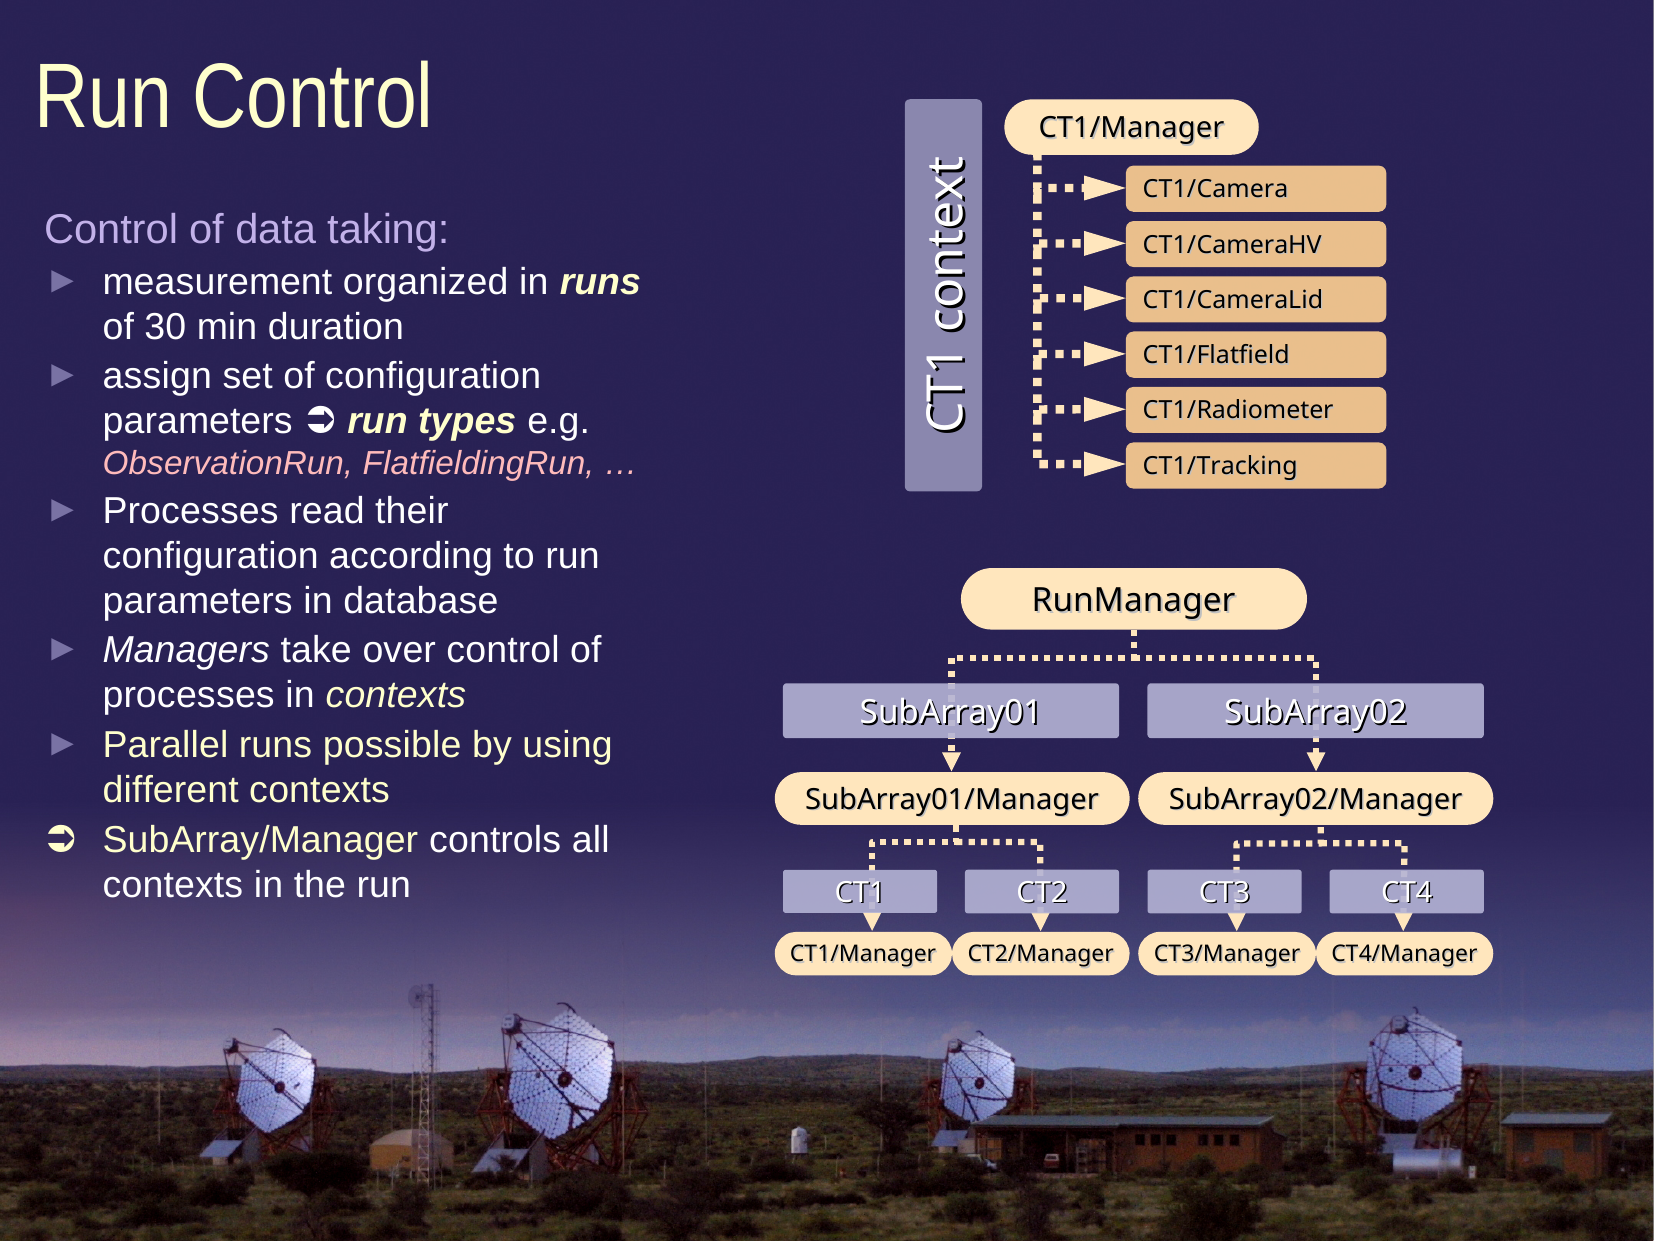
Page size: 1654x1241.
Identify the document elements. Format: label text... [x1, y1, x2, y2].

text_box CT4/Manager [1315, 931, 1494, 976]
text_box CT1/Radiometer [1125, 386, 1387, 433]
text_box CT1/Tracking [1125, 442, 1387, 489]
text_box CT3/Manager [1138, 931, 1316, 976]
text_box CT2/Manager [952, 931, 1130, 976]
text_box CT1/CameraHV [1125, 221, 1387, 268]
text_box SubArray01/Manager [774, 772, 1130, 825]
text_box CT1 [783, 869, 938, 913]
text_box CT1/Manager [774, 931, 952, 976]
picture [0, 0, 1654, 1241]
text_box CT1 context [904, 99, 983, 492]
title Run Control [19, 34, 1654, 168]
text_box CT4 [1329, 869, 1484, 914]
text_box CT3 [1147, 869, 1302, 914]
text_box CT1/Flatfield [1125, 331, 1387, 378]
text_box SubArray02/Manager [1138, 772, 1494, 825]
text_box RunManager [960, 568, 1308, 630]
text_box CT2 [964, 869, 1120, 914]
text_box CT1/Camera [1125, 165, 1387, 212]
text_box CT1/Manager [1004, 99, 1259, 155]
text_box CT1/CameraLid [1125, 276, 1387, 323]
text_box SubArray01 [782, 683, 1120, 739]
text_box SubArray02 [1147, 683, 1484, 739]
text_box Control of data taking: measurement organized in runs of 30 min duration assign set of configuration parameters  run types e.g. ObservationRun, FlatfieldingRun, … Processes read their configuration according to run parameters in database Managers take over control of processes in contexts Parallel runs possible by using different contexts  SubArray/Manager controls all contexts in the run [32, 190, 658, 967]
